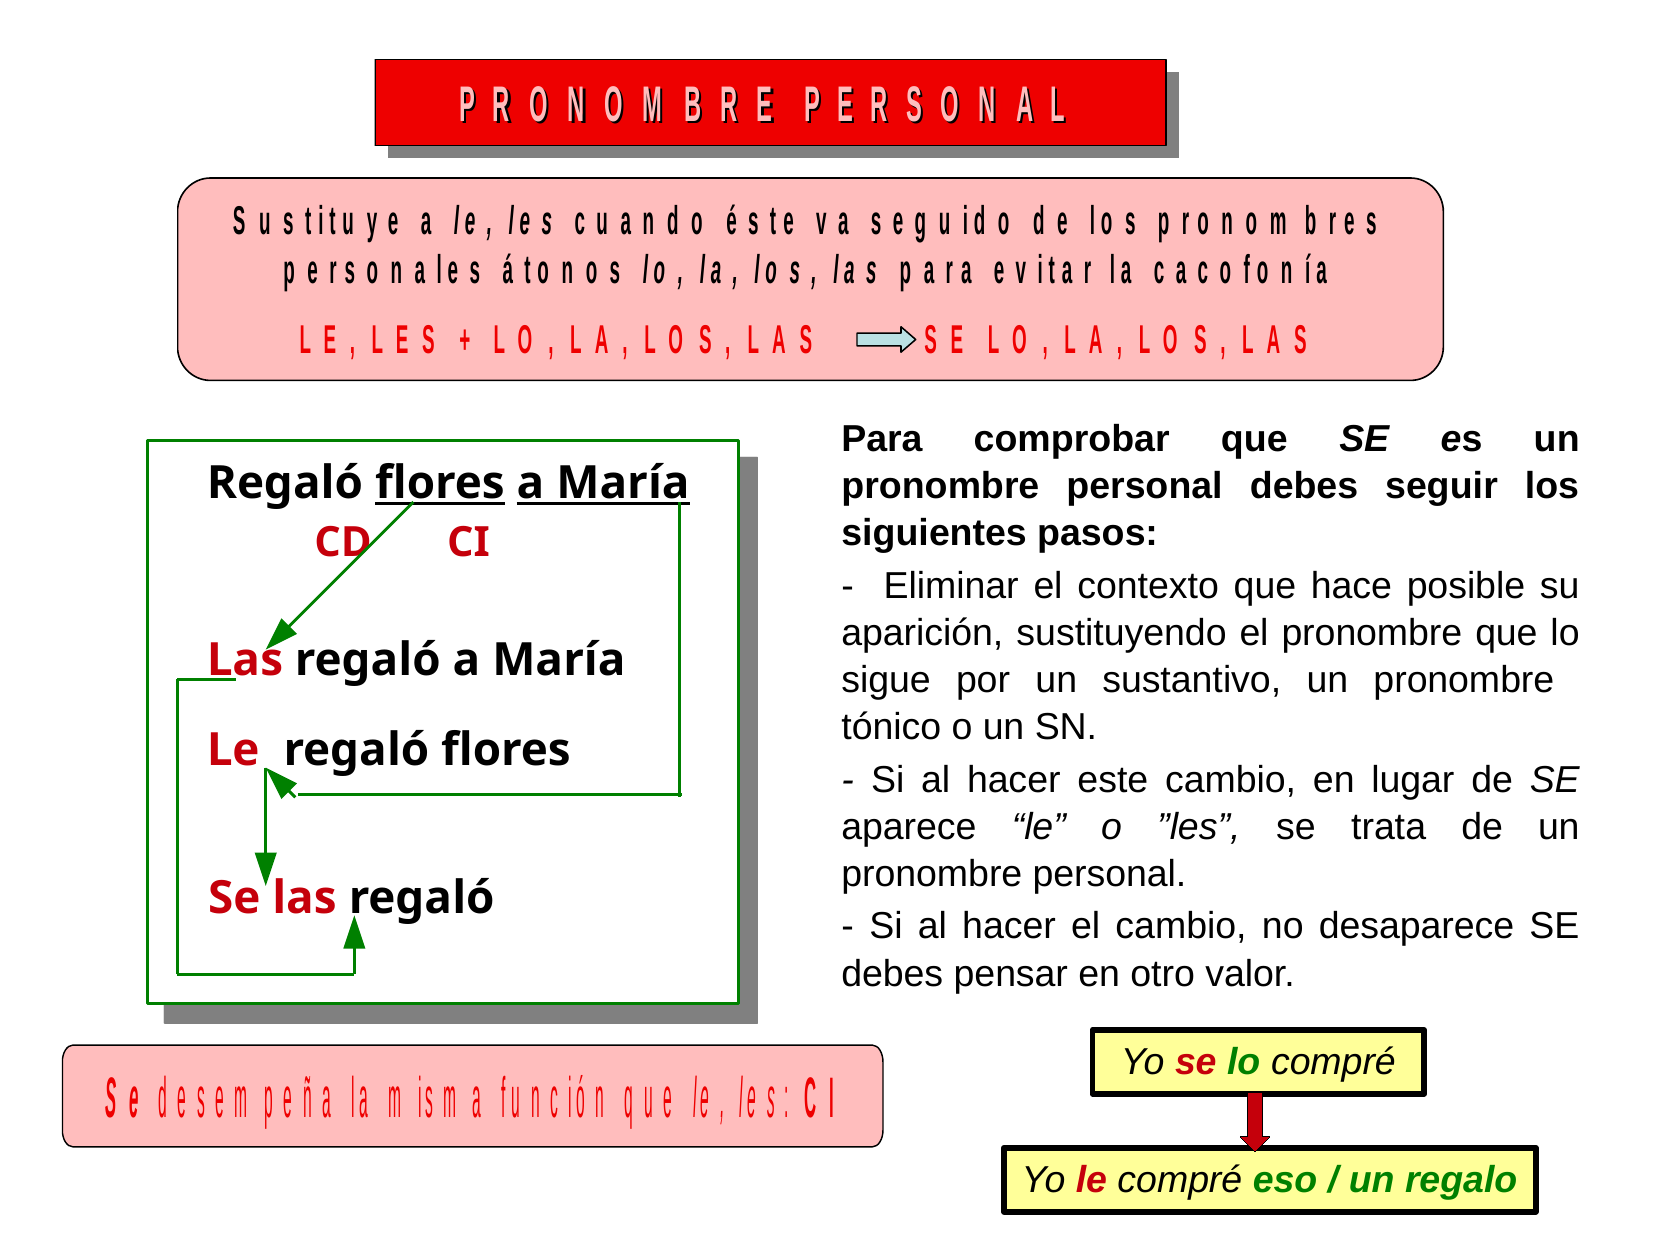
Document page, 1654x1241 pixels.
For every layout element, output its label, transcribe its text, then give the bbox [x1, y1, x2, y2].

picture [374, 59, 1182, 161]
picture [61, 1044, 886, 1152]
text_box Yo le compré eso / un regalo [1003, 1147, 1536, 1212]
picture [177, 177, 1447, 384]
text_box Regaló flores a María CD CI Las regaló a María Le regaló flores Se las regaló [147, 440, 739, 1004]
text_box Para comprobar que SE es un pronombre personal debes seguir los siguientes pasos: - Eliminar el contexto que hace posible su aparición, sustituyendo el pronombre que lo sigue por un sustantivo, un pronombre tónico o un SN. - Si al hacer este cambio, en lugar de SE aparece “le” o ”les”, se trata de un pronombre personal. - Si al hacer el cambio, no desaparece SE debes pensar en otro valor. [826, 404, 1595, 1001]
text_box [1240, 1092, 1270, 1152]
text_box Yo se lo compré [1092, 1030, 1424, 1094]
